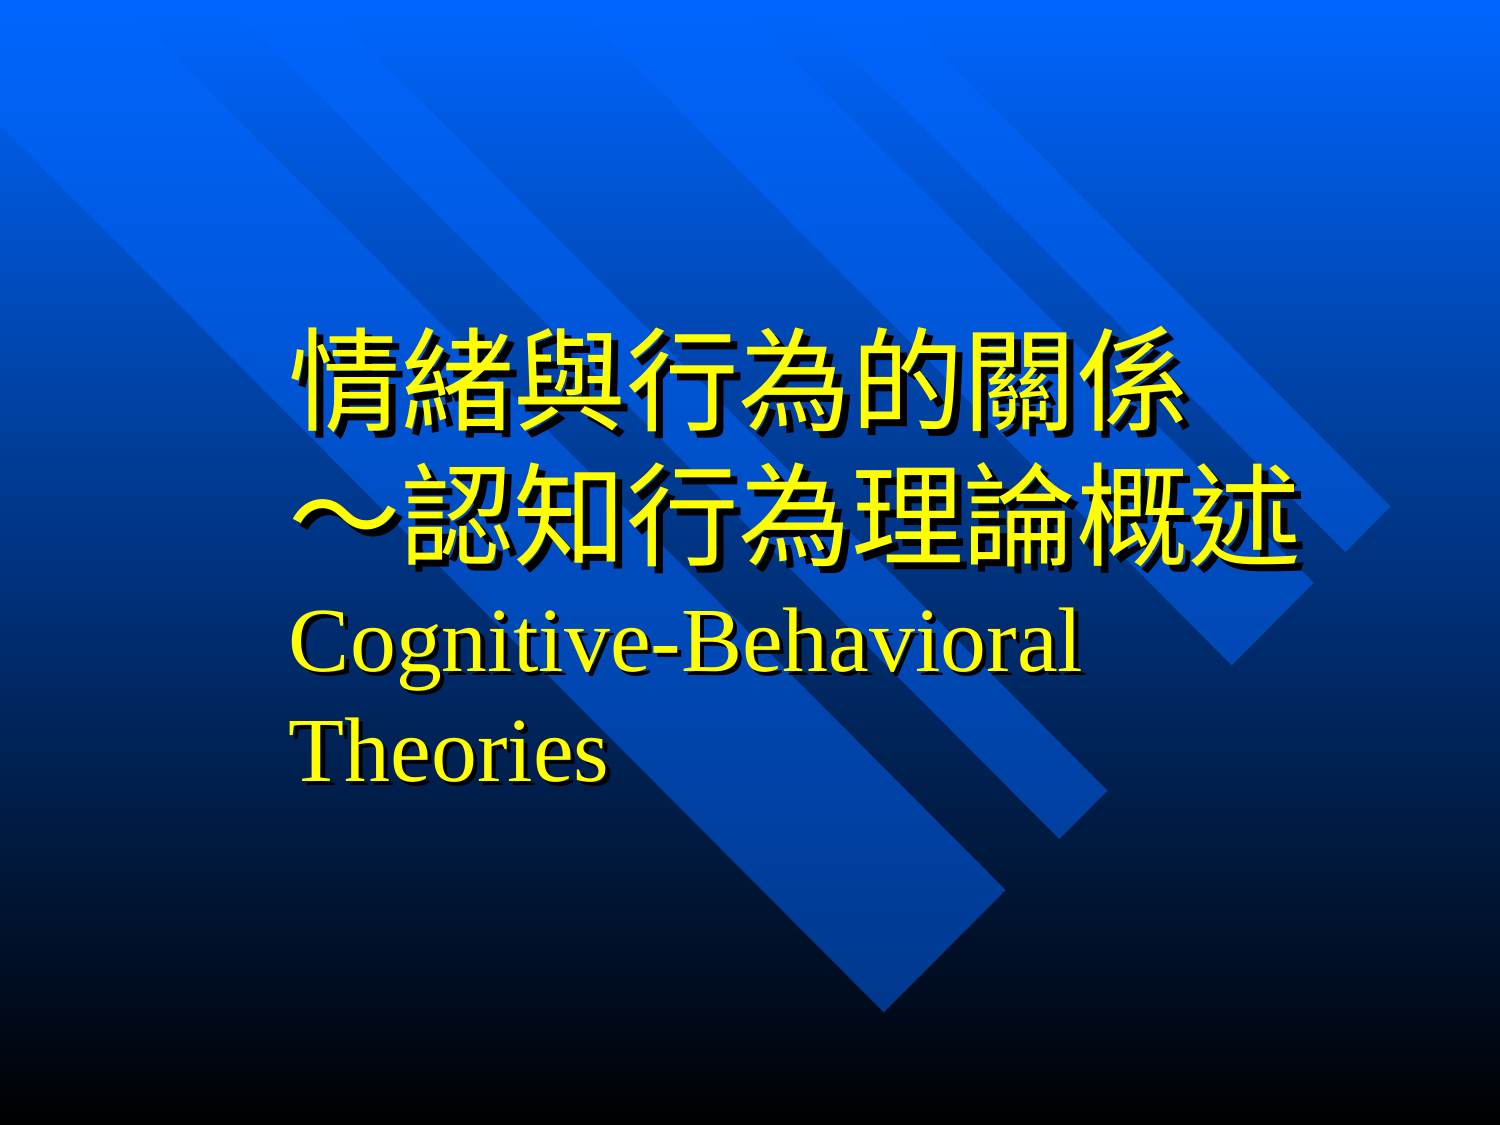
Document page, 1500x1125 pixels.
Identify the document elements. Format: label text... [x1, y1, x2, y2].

text_box 情緒與行為的關係 ～認知行為理論概述 Cognitive-Behavioral Theories [123, 302, 1412, 698]
